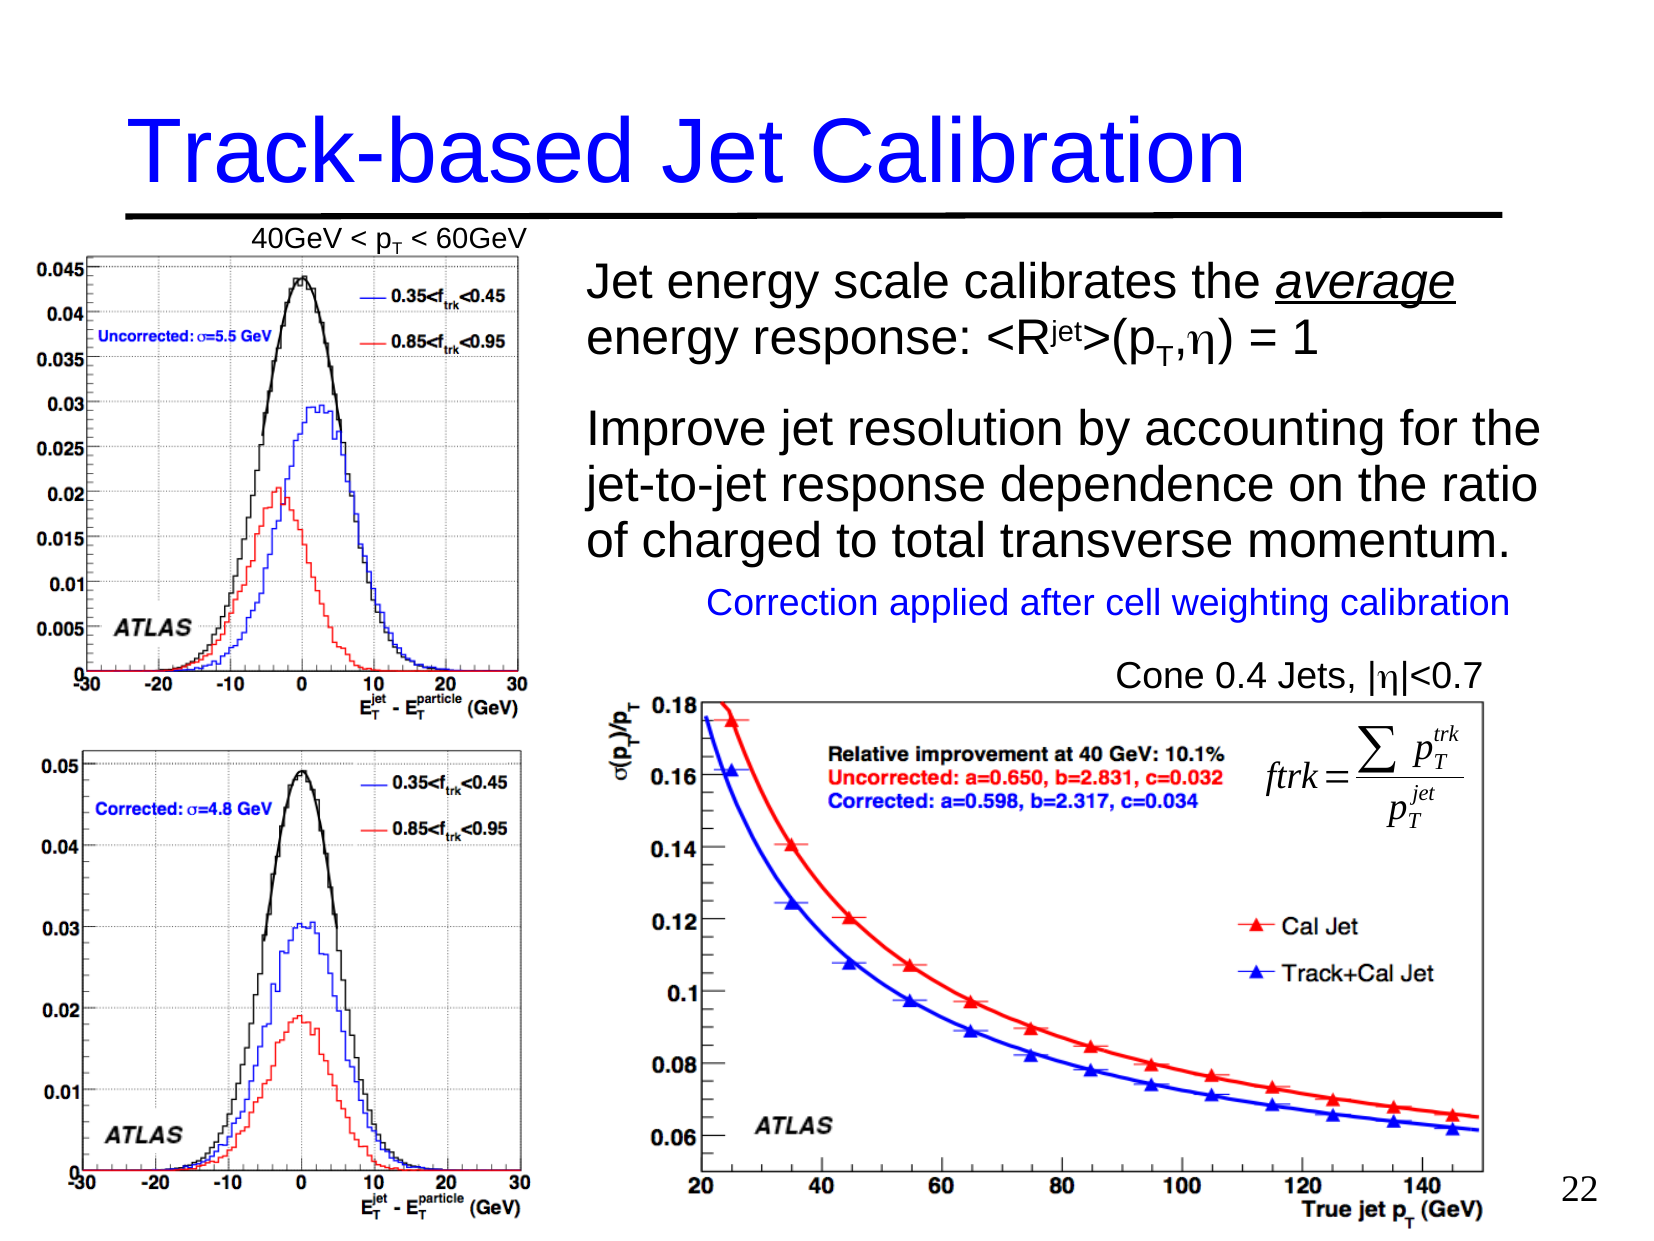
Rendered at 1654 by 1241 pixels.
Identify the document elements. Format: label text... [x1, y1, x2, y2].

text_box Cone 0.4 Jets, |η|<0.7 [1115, 654, 1485, 700]
picture [596, 678, 1509, 1238]
text_box Correction applied after cell weighting calibration [706, 581, 1514, 624]
chart [1249, 722, 1475, 834]
picture [19, 241, 551, 1232]
text_box 40GeV < pT < 60GeV [251, 221, 522, 258]
text_box Jet energy scale calibrates the average energy response: <Rjet>(pT,η) = 1 Improve jet resolution by accounting for the jet-to-jet response dependence on the ratio of charged to total transverse momentum. [585, 253, 1552, 568]
text_box Track-based Jet Calibration [126, 99, 1497, 214]
